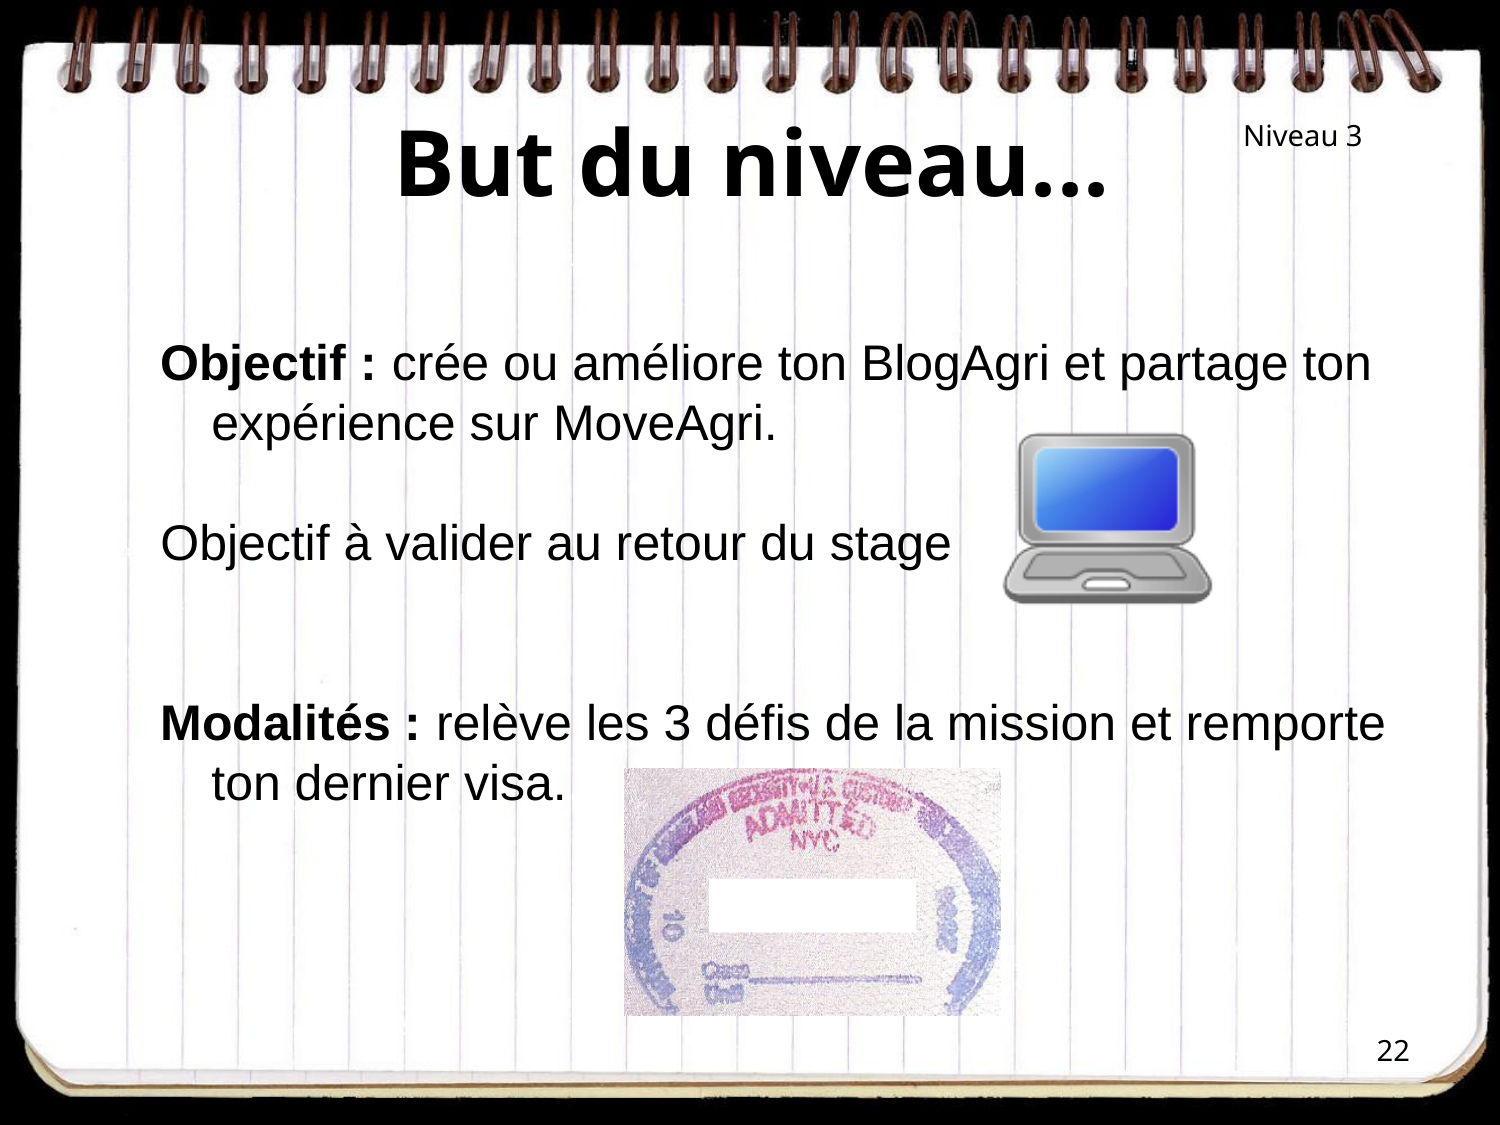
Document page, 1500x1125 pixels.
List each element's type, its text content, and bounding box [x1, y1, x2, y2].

text_box Objectif : crée ou améliore ton BlogAgri et partage ton expérience sur MoveAgri. Objectif à valider au retour du stage Modalités : relève les 3 défis de la mission et remporte ton dernier visa. [141, 262, 1425, 426]
text_box Niveau 3 [1228, 109, 1414, 161]
picture [0, 0, 1500, 1125]
text_box <number> [1074, 1024, 1425, 1103]
text_box But du niveau... [76, 66, 1427, 254]
